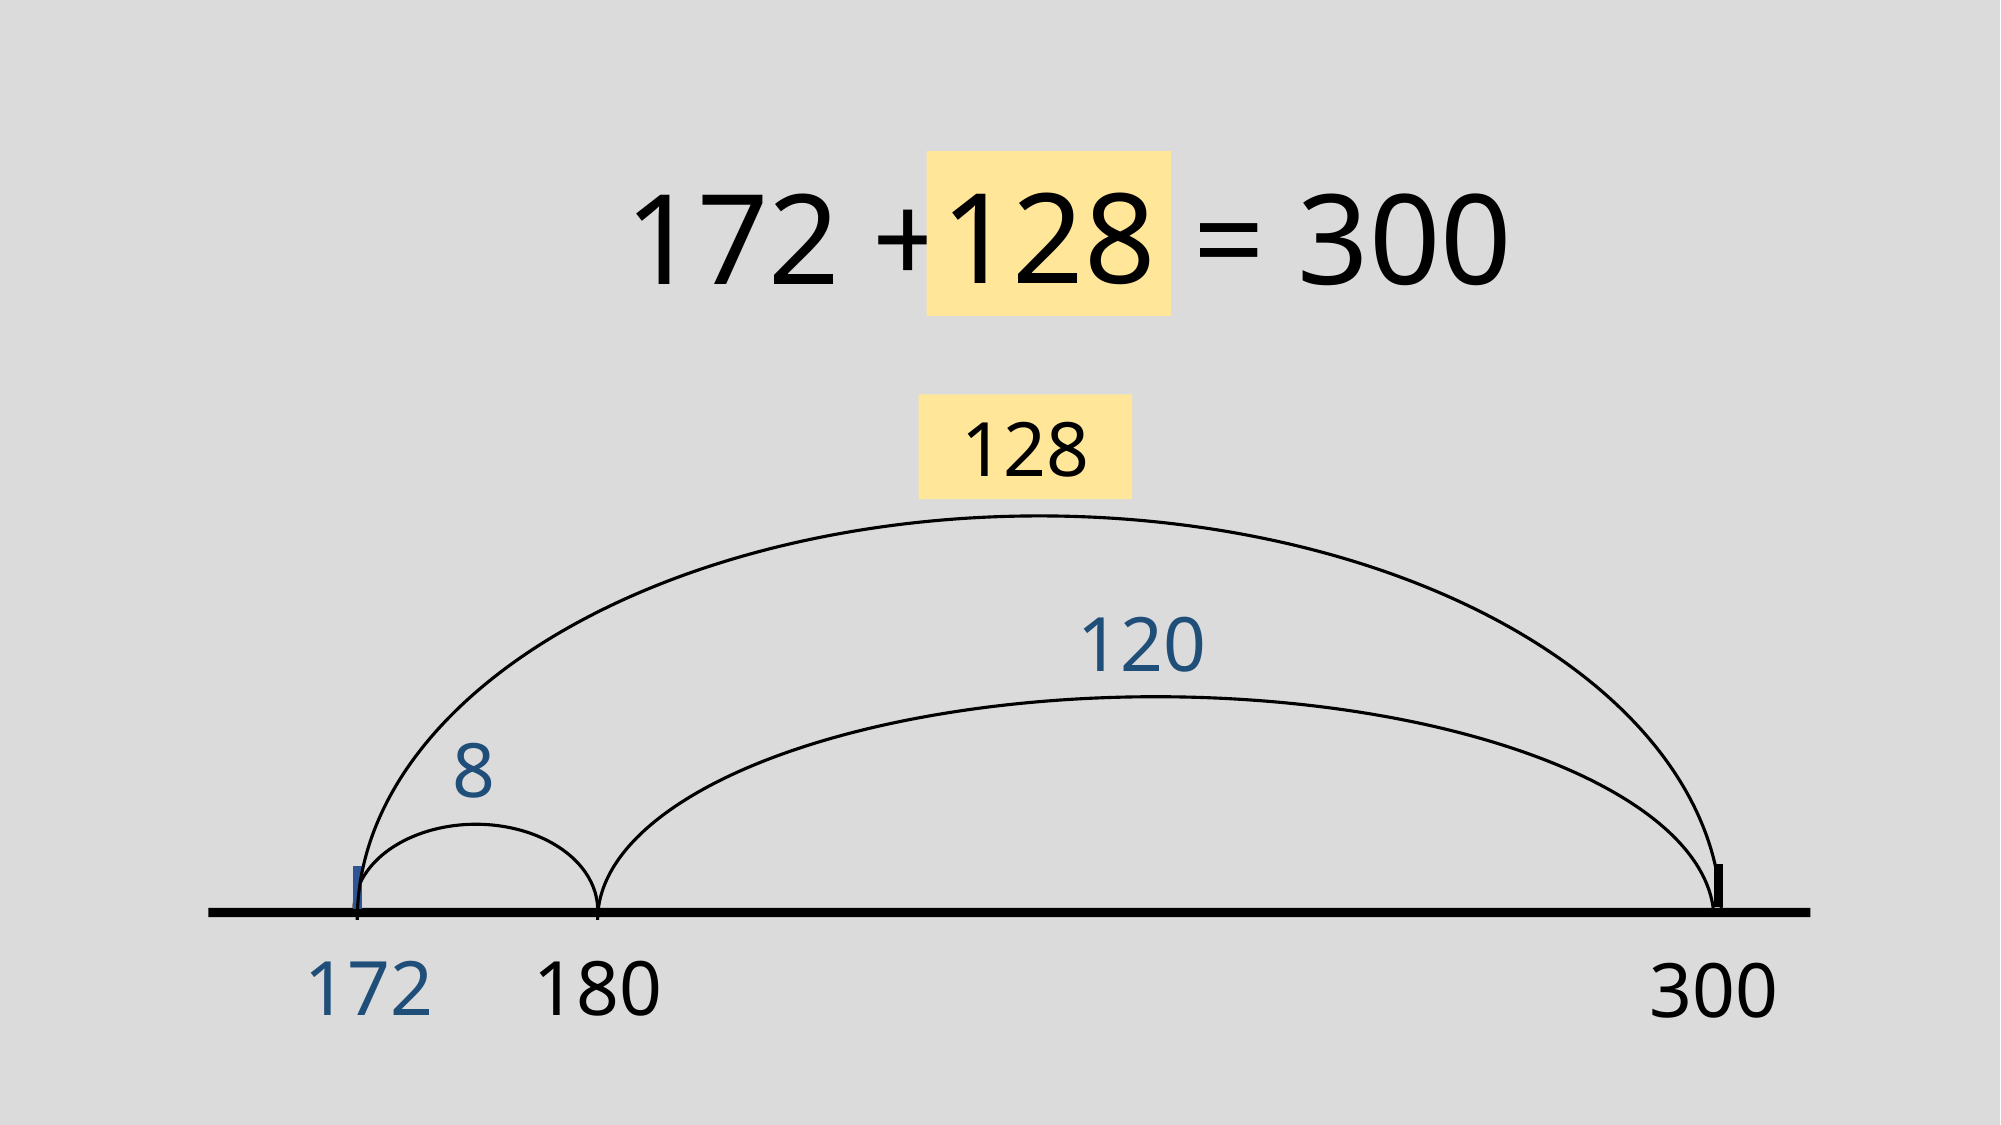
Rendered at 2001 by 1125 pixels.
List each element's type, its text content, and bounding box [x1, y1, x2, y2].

text_box 172 [289, 933, 448, 1038]
text_box 180 [519, 933, 678, 1038]
text_box 128 [918, 394, 1133, 500]
text_box 8 [437, 715, 515, 821]
text_box 8 [437, 715, 448, 726]
text_box 120 [1062, 588, 1249, 694]
text_box 128 [926, 151, 1171, 316]
text_box 300 [1634, 935, 1794, 1041]
text_box 172 + ? = 300 [611, 151, 1528, 317]
